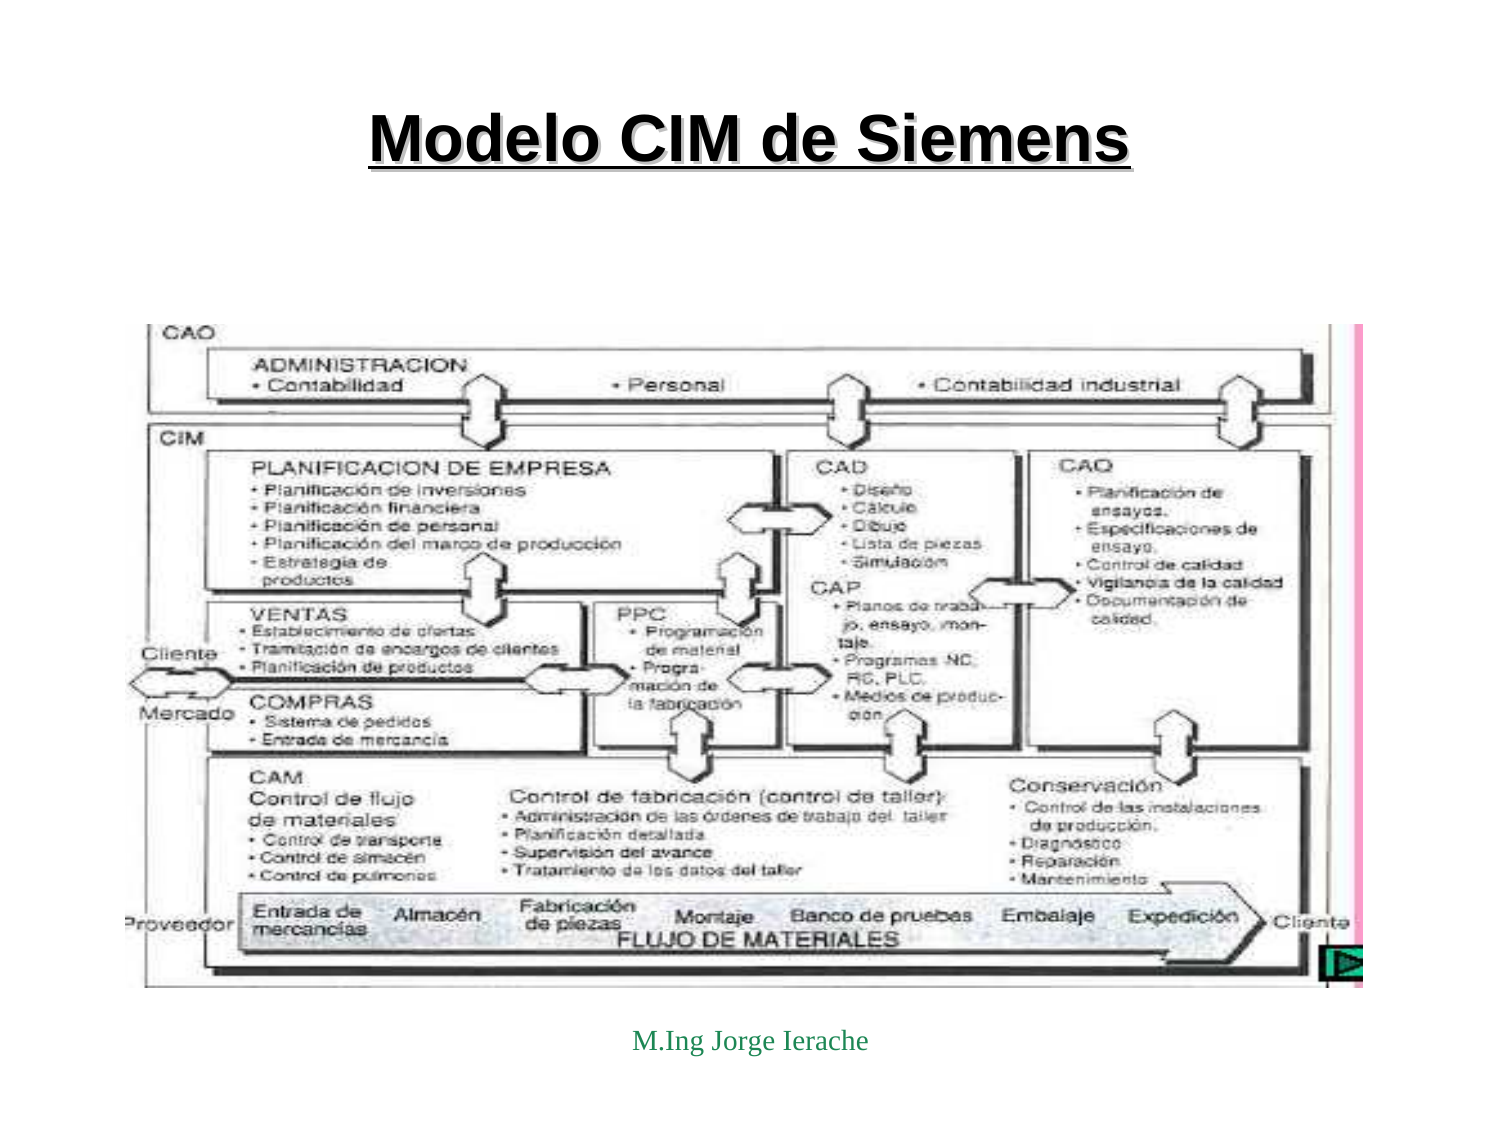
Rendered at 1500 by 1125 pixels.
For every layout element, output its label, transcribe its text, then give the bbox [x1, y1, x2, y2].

title Modelo CIM de Siemens [74, 44, 1425, 233]
picture [125, 324, 1363, 988]
